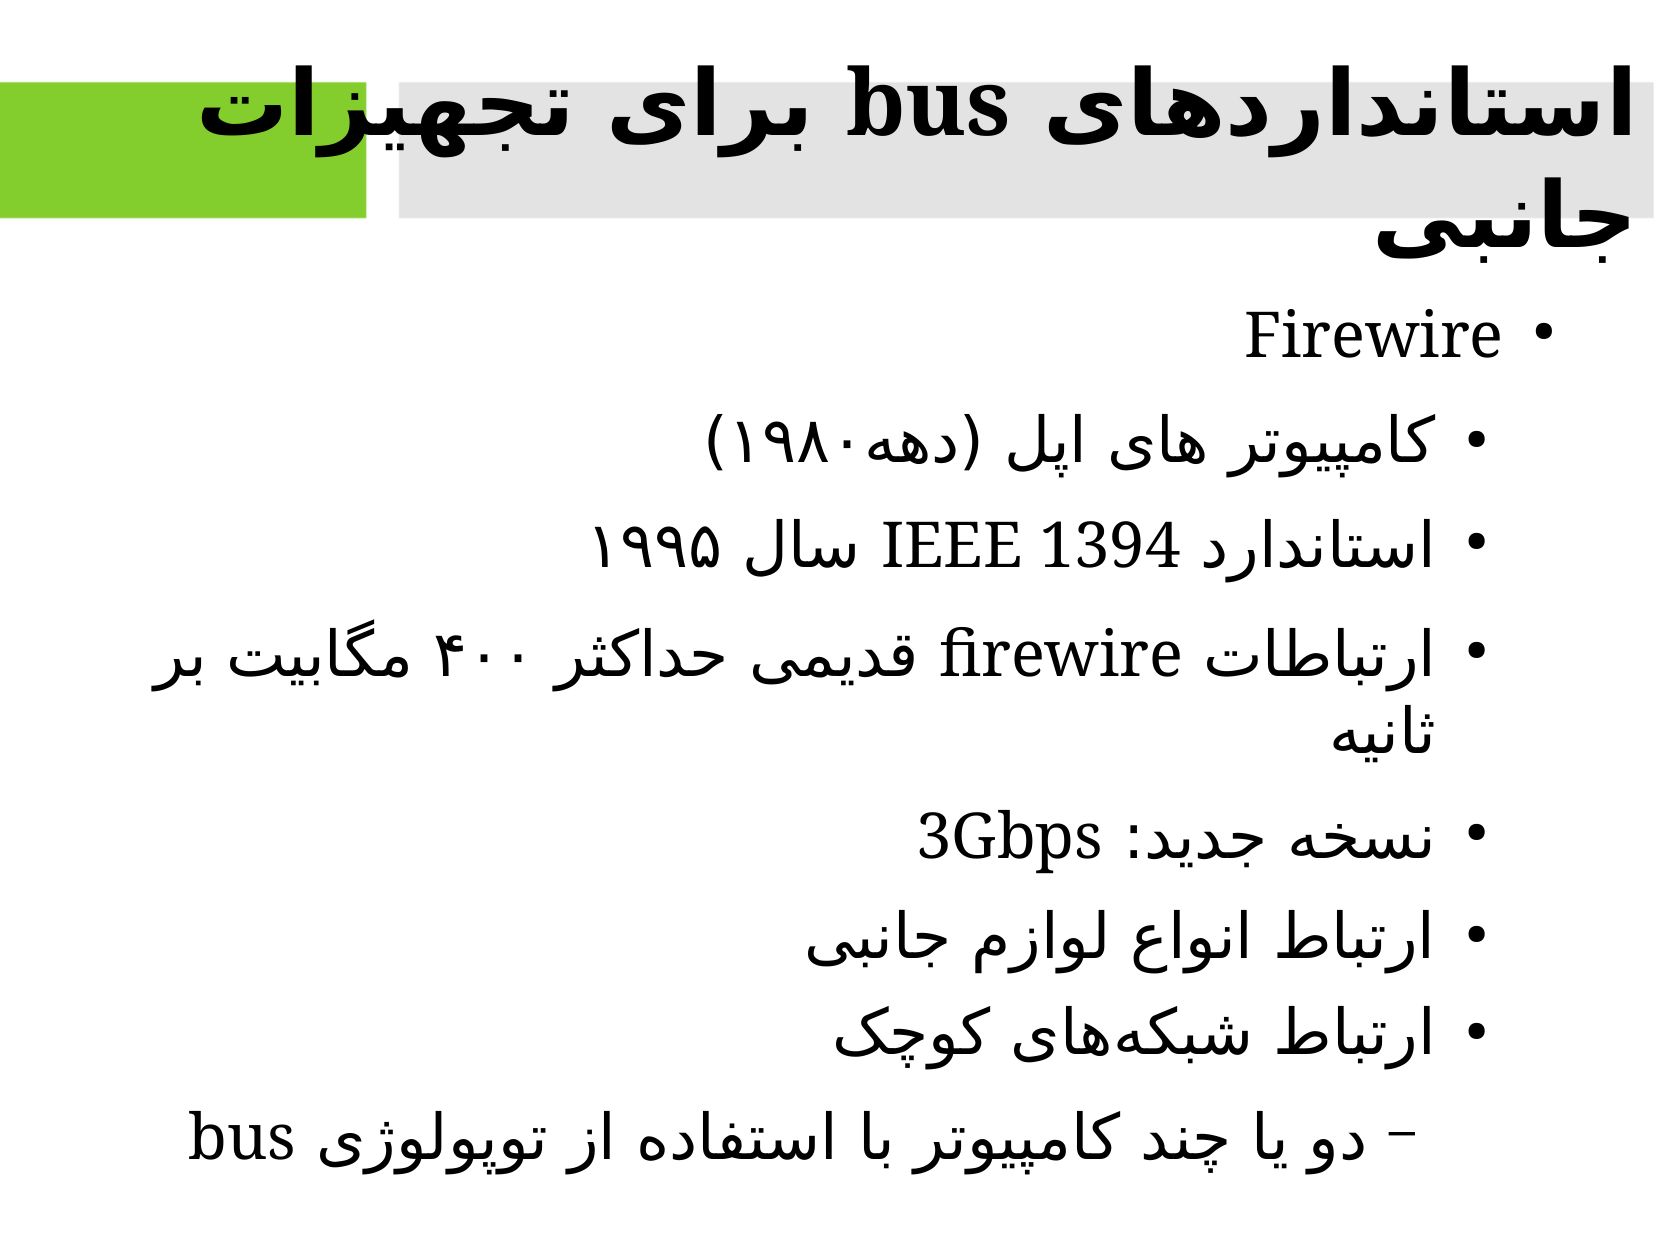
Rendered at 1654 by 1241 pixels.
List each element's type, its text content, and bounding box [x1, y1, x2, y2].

title استانداردهای bus برای تجهیزات جانبی [150, 49, 1639, 257]
picture [0, 0, 1654, 1241]
list Firewire کامپیوتر های اپل (دهه۱۹۸۰) استاندارد IEEE 1394 سال ۱۹۹۵ ارتباطات firewire قدیمی حداکثر ۴۰۰ مگابیت بر ثانیه نسخه جدید: 3Gbps ارتباط انواع لوازم جانبی ارتباط شبکه‌های کوچک دو یا چند کامپیوتر با استفاده از توپولوژی bus [82, 290, 1571, 1182]
